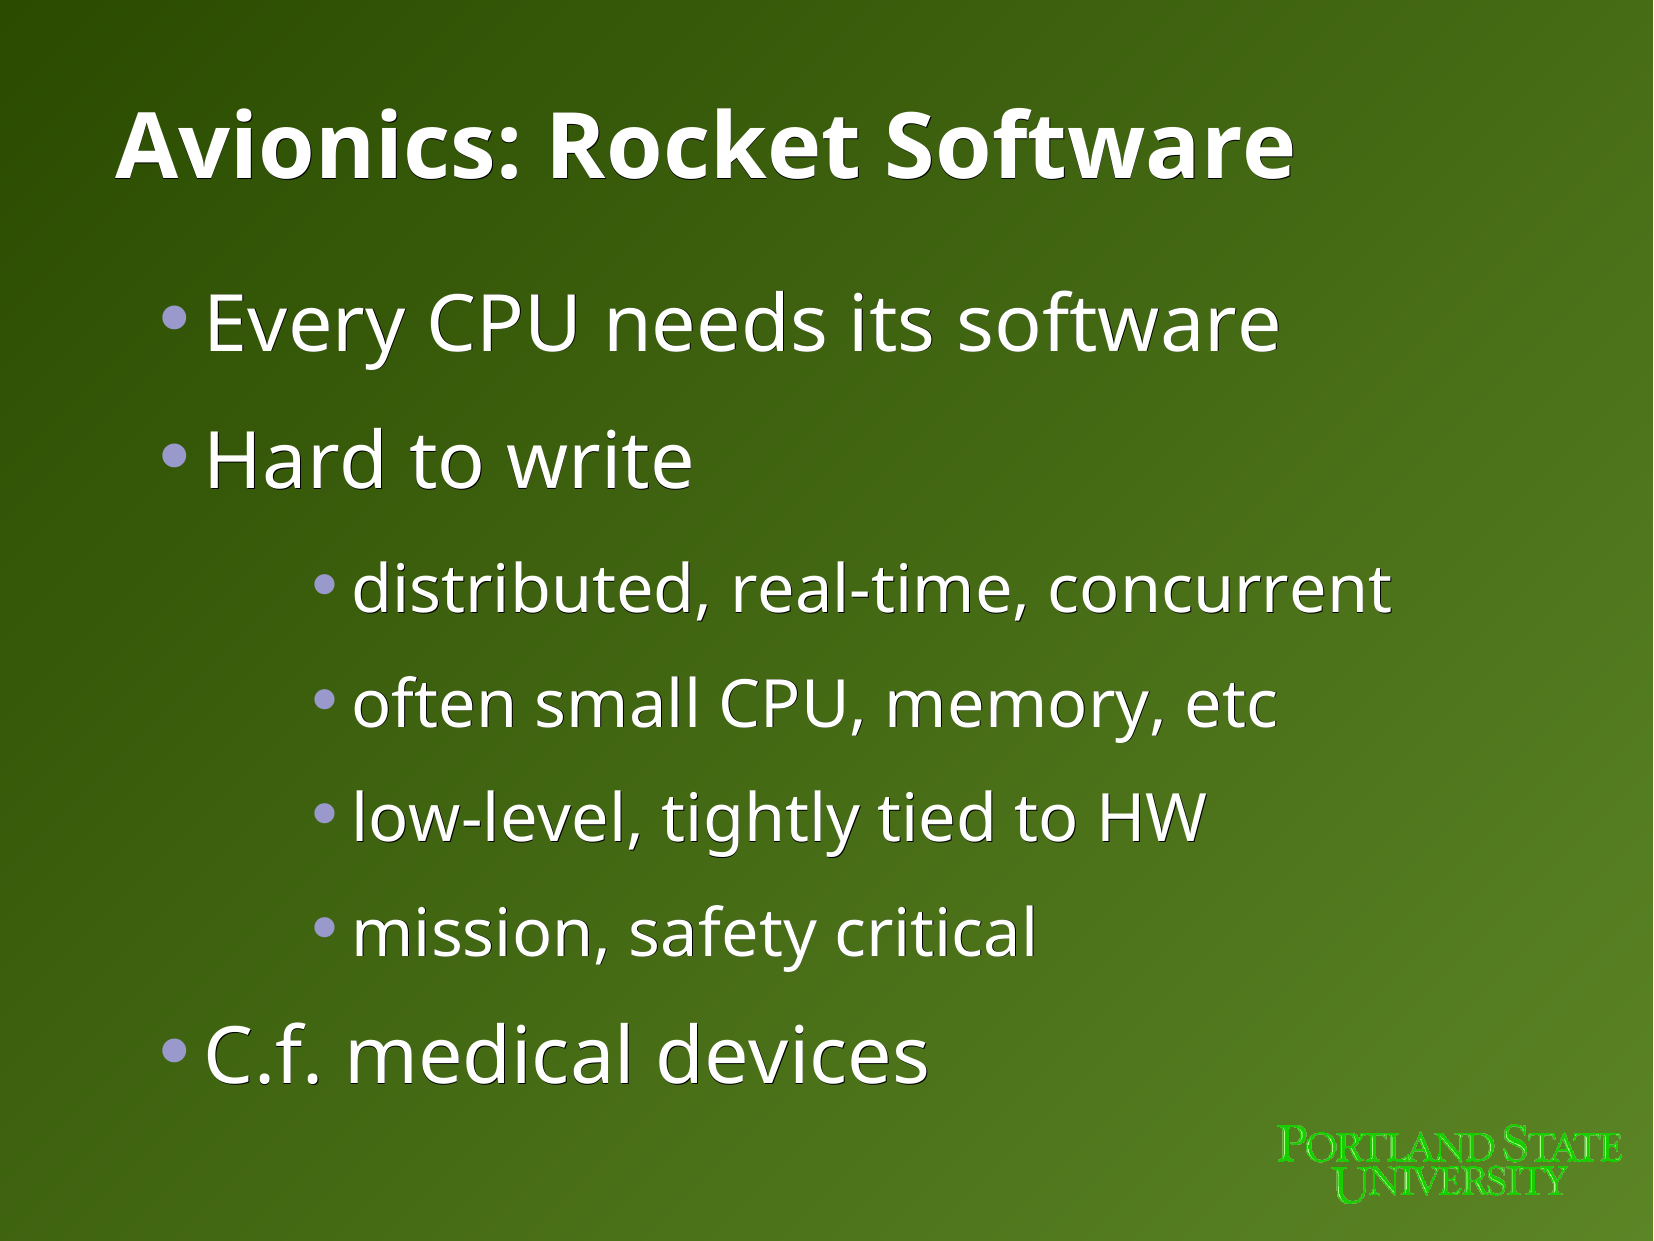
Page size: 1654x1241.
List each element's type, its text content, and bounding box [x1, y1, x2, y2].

picture [1277, 1124, 1622, 1204]
title Avionics: Rocket Software [115, 86, 1527, 200]
list Every CPU needs its software Hard to write distributed, real-time, concurrent often small CPU, memory, etc low-level, tightly tied to HW mission, safety critical C.f. medical devices [115, 266, 1527, 1049]
